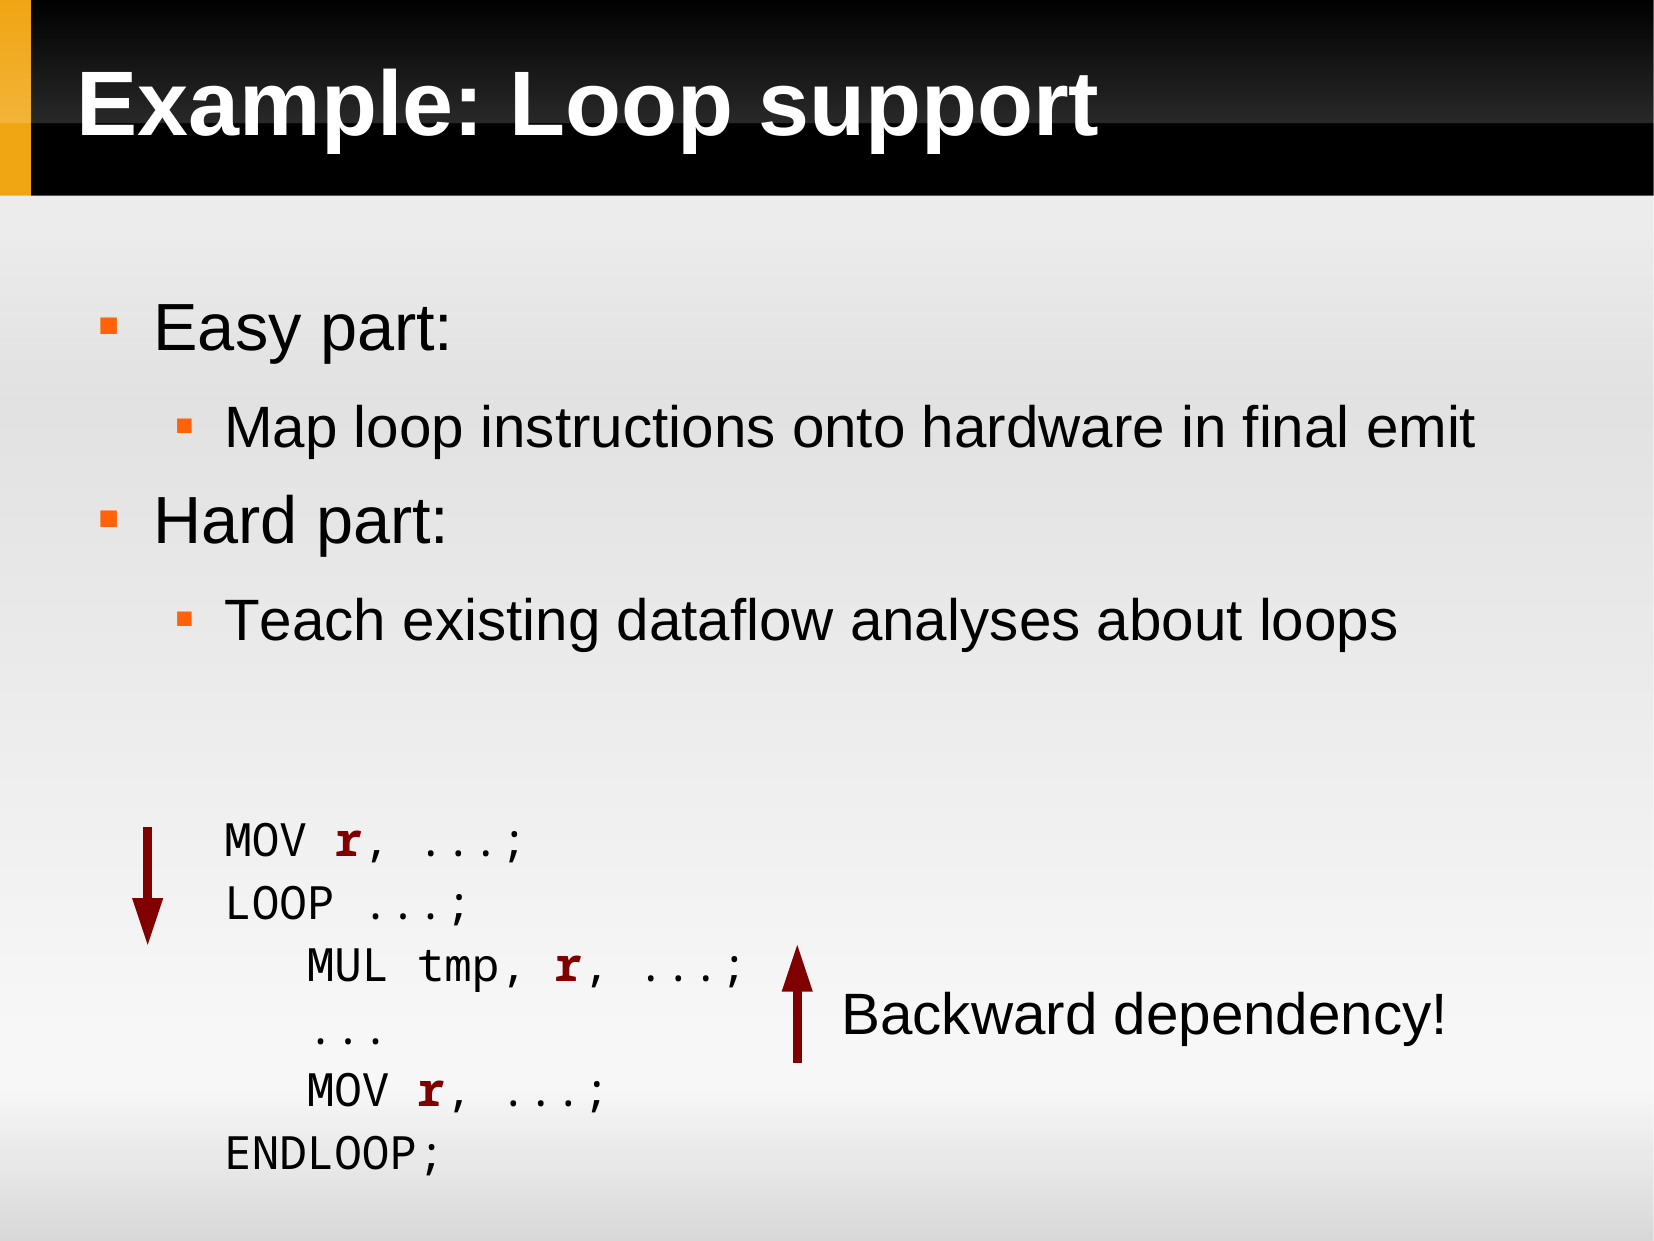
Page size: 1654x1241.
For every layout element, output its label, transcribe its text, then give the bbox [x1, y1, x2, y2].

list Easy part: Map loop instructions onto hardware in final emit Hard part: Teach existing dataflow analyses about loops [82, 290, 1571, 1094]
text_box Backward dependency! [826, 974, 1464, 1062]
picture [0, 0, 1654, 1241]
title Example: Loop support [76, 7, 1565, 200]
text_box MOV r, ...; LOOP ...; MUL tmp, r, ...; ... MOV r, ...; ENDLOOP; [206, 797, 939, 1138]
